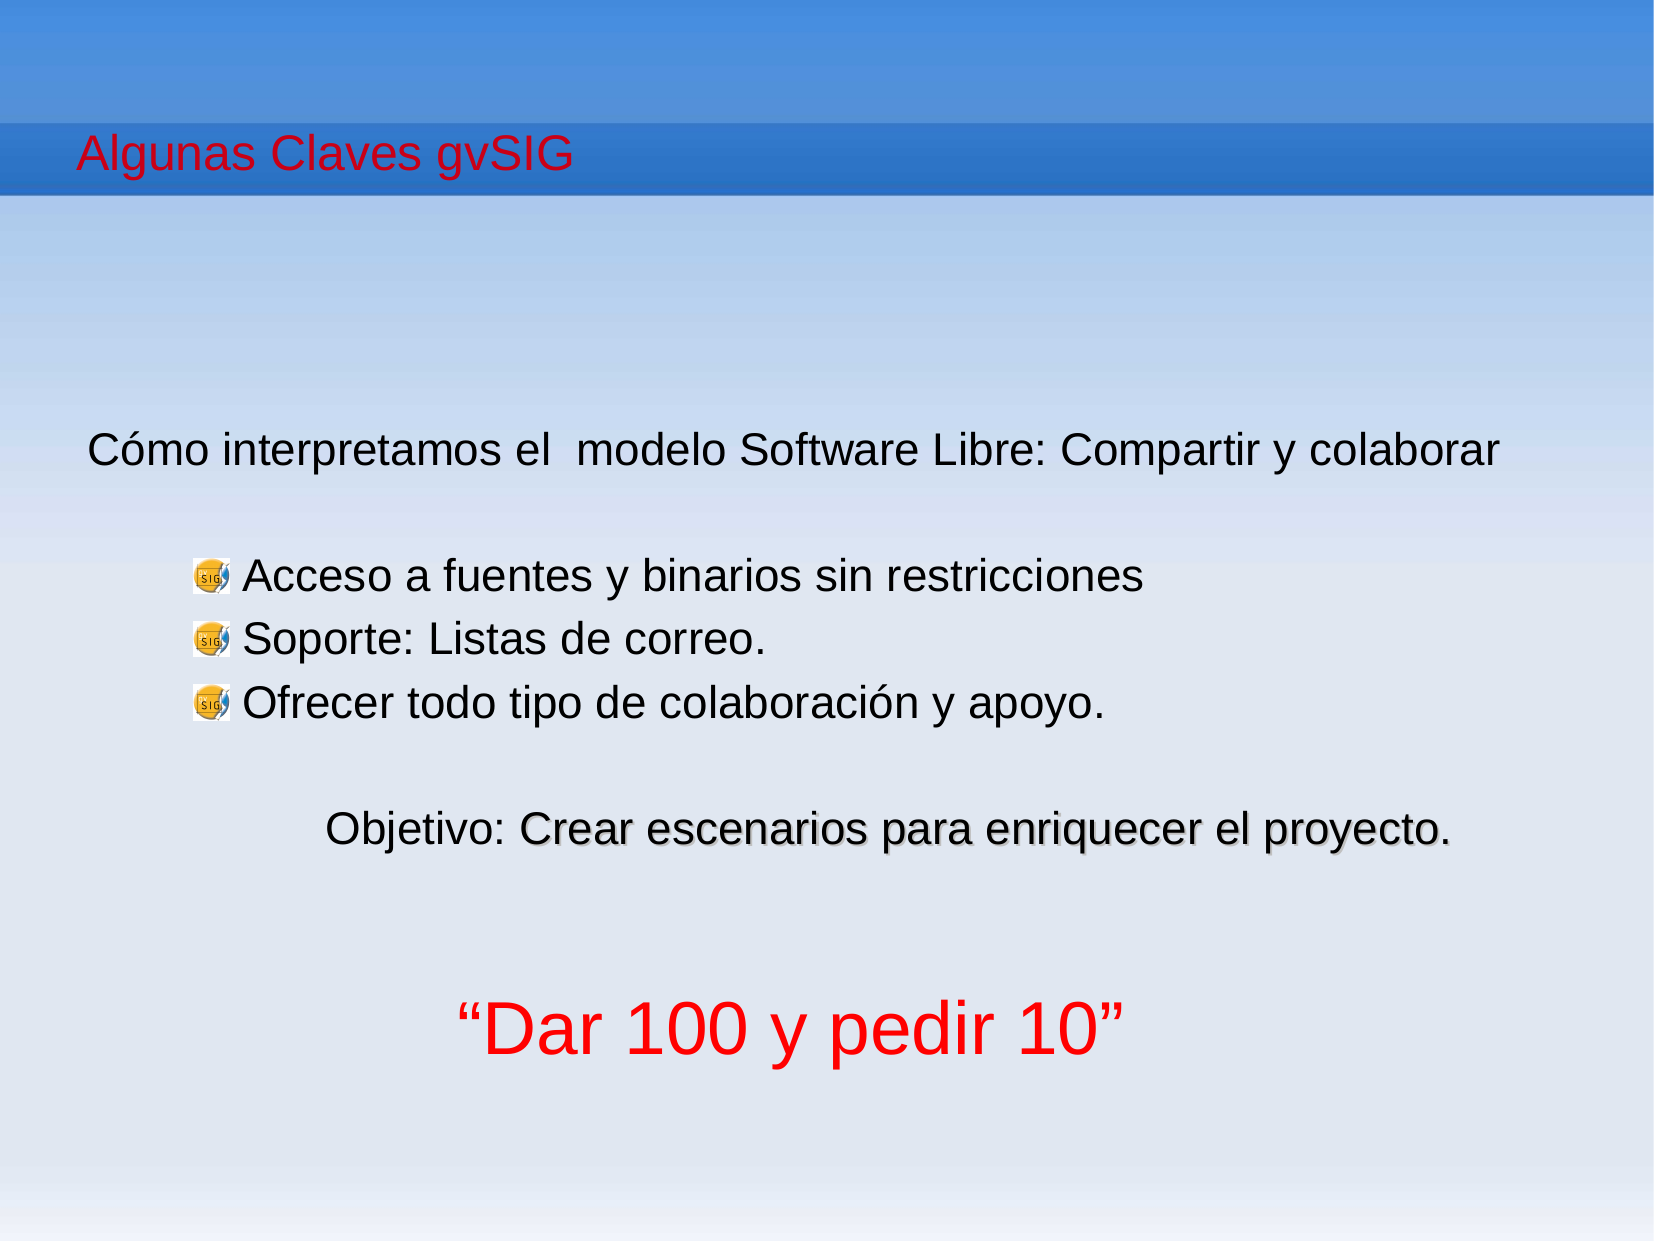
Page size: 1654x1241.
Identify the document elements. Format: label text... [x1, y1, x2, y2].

text_box “Dar 100 y pedir 10” [92, 978, 1512, 1078]
text_box Algunas Claves gvSIG [61, 118, 621, 196]
picture [0, 0, 1654, 1241]
text_box Cómo interpretamos el modelo Software Libre: Compartir y colaborar Acceso a fuentes y binarios sin restricciones Soporte: Listas de correo. Ofrecer todo tipo de colaboración y apoyo. Objetivo: Crear escenarios para enriquecer el proyecto. [72, 354, 1600, 862]
